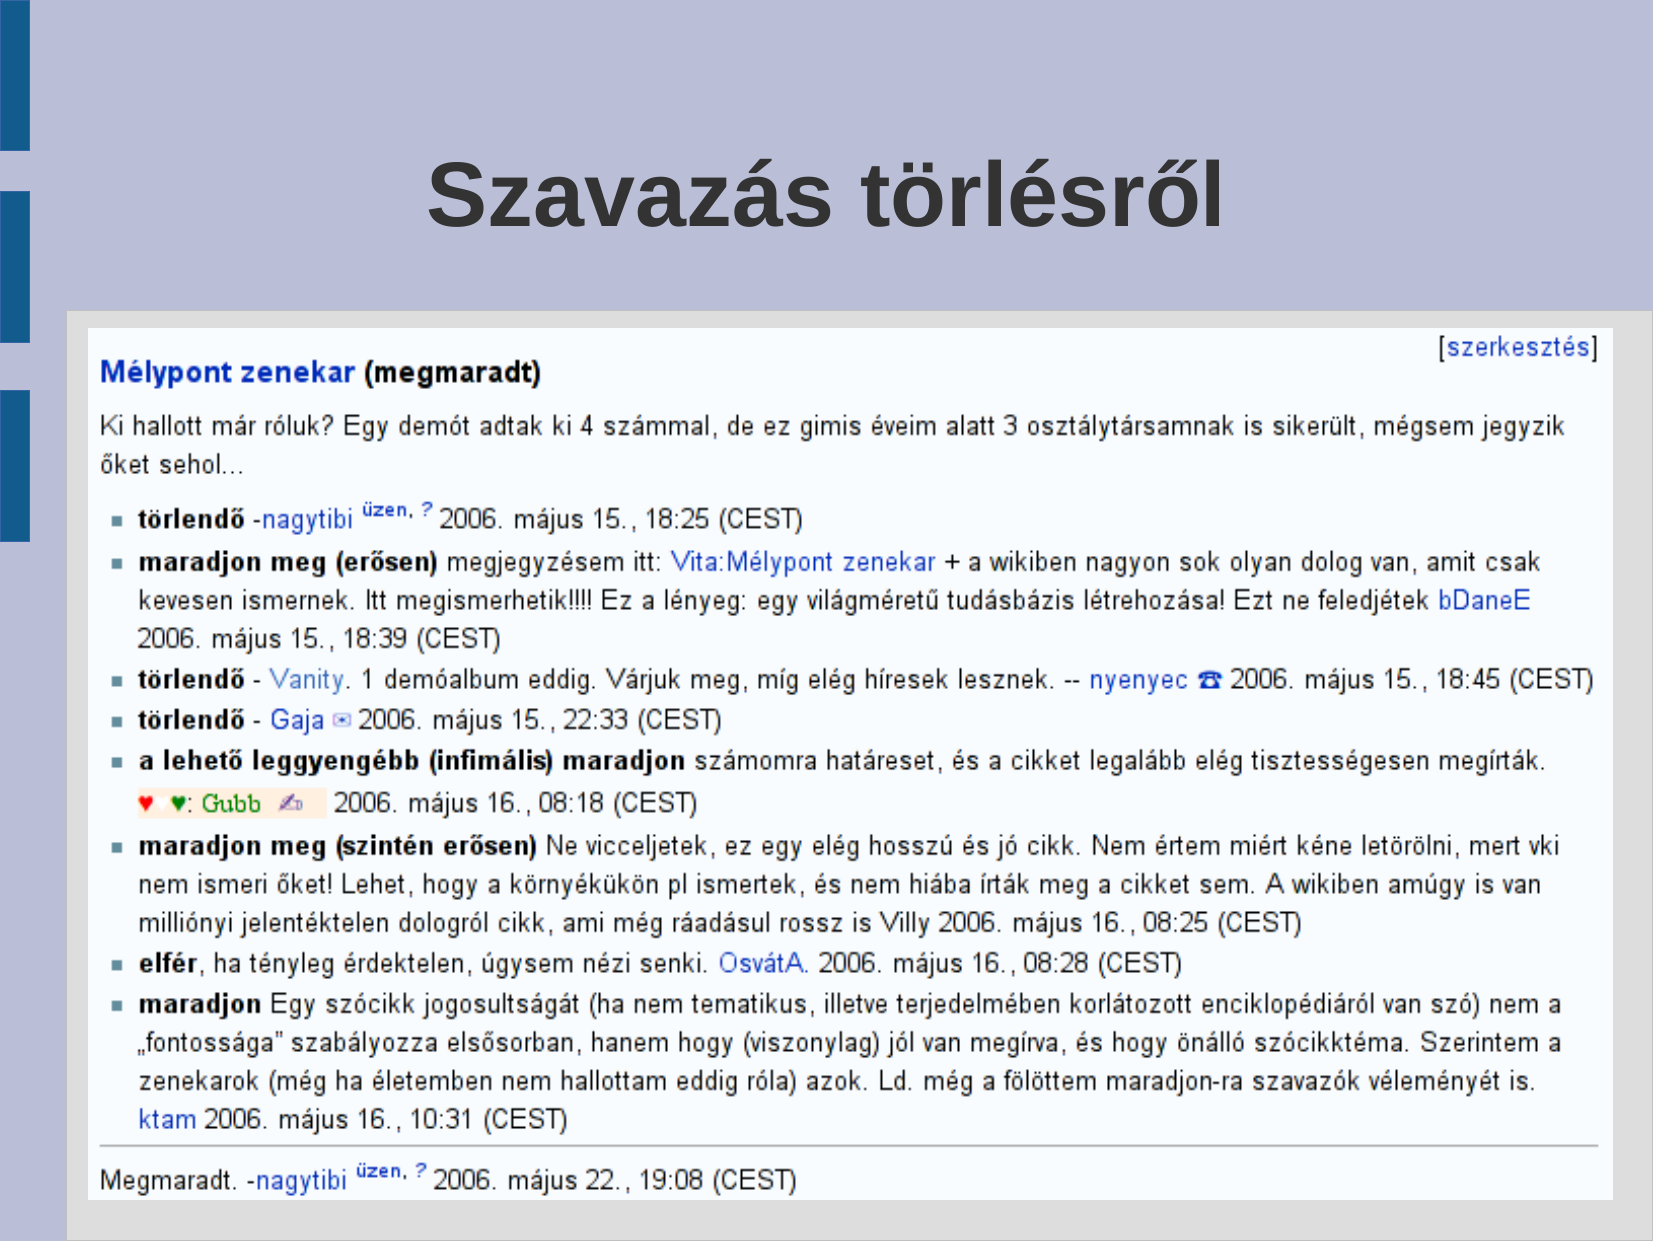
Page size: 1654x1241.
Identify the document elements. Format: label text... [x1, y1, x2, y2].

picture [88, 328, 1613, 1201]
title Szavazás törlésről [121, 91, 1534, 299]
